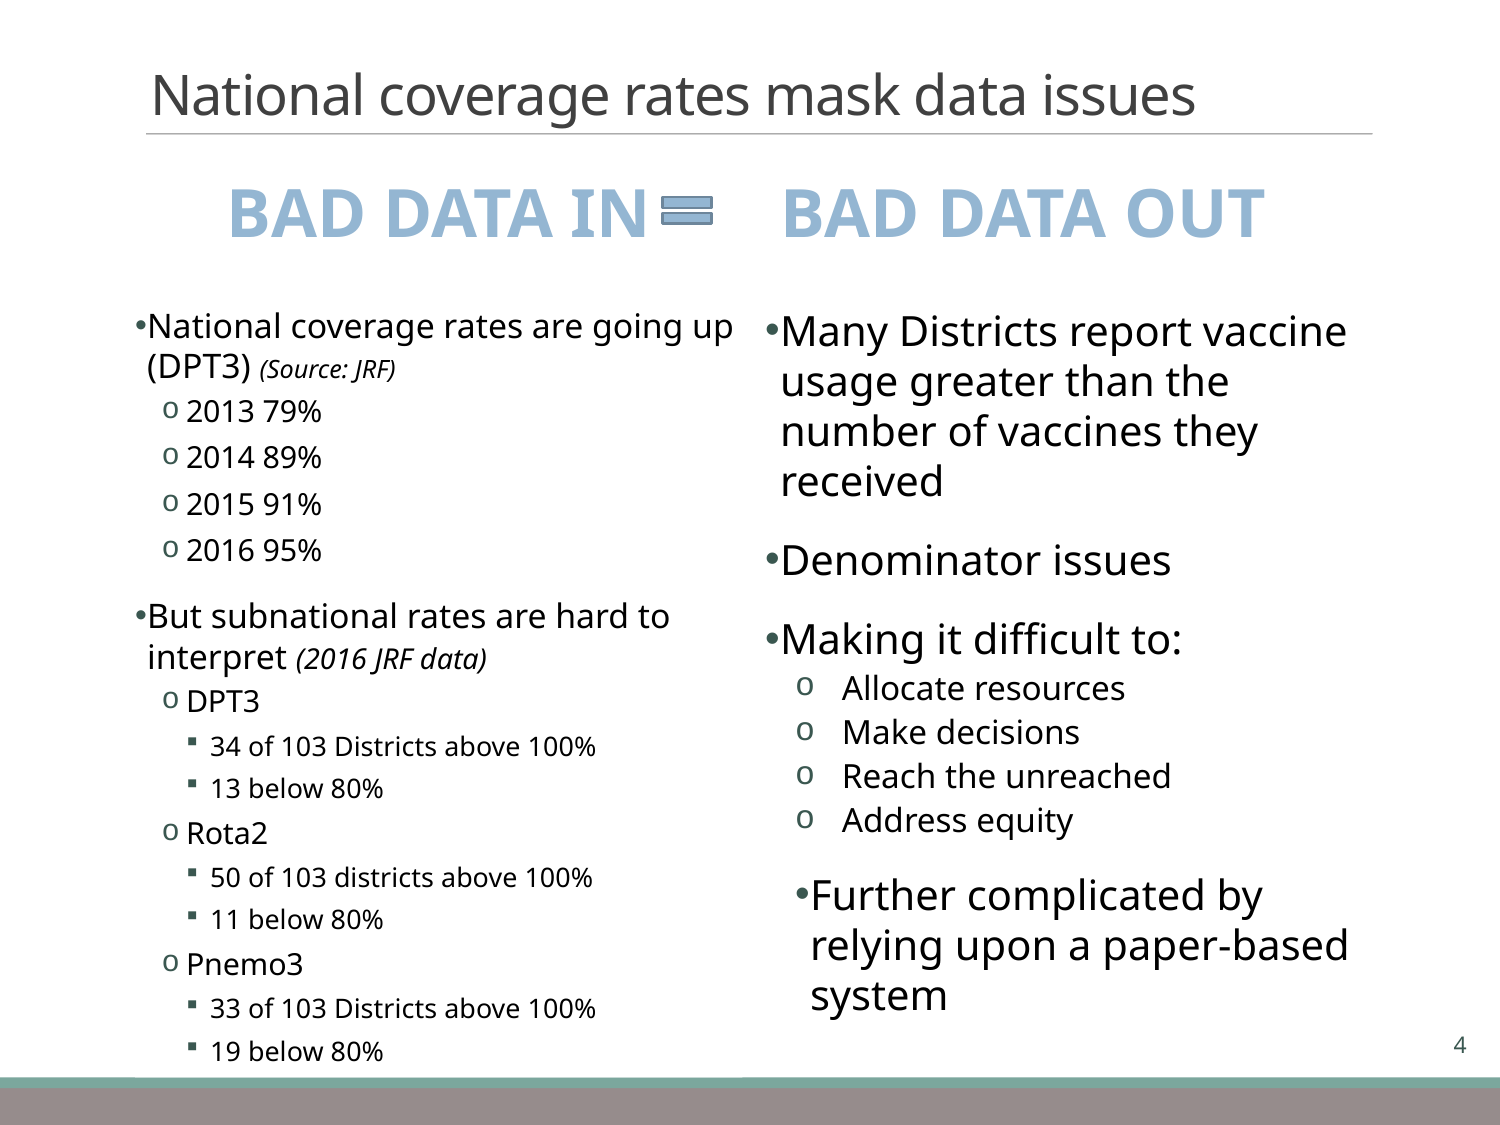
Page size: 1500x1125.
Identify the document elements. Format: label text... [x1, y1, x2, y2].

list Many Districts report vaccine usage greater than the number of vaccines they received Denominator issues Making it difficult to: Allocate resources Make decisions Reach the unreached Address equity Further complicated by relying upon a paper-based system [765, 296, 1373, 1037]
list bad data OUT [765, 150, 1373, 271]
text_box [662, 197, 712, 208]
list BAD DATA IN [135, 150, 743, 271]
title National coverage rates mask data issues [135, 22, 1373, 135]
list National coverage rates are going up (DPT3) (Source: JRF) 2013 79% 2014 89% 2015 91% 2016 95% But subnational rates are hard to interpret (2016 JRF data) DPT3 34 of 103 Districts above 100% 13 below 80% Rota2 50 of 103 districts above 100% 11 below 80% Pnemo3 33 of 103 Districts above 100% 19 below 80% [135, 296, 743, 1078]
text_box [662, 213, 712, 224]
slide_number <number> [1408, 1015, 1482, 1078]
